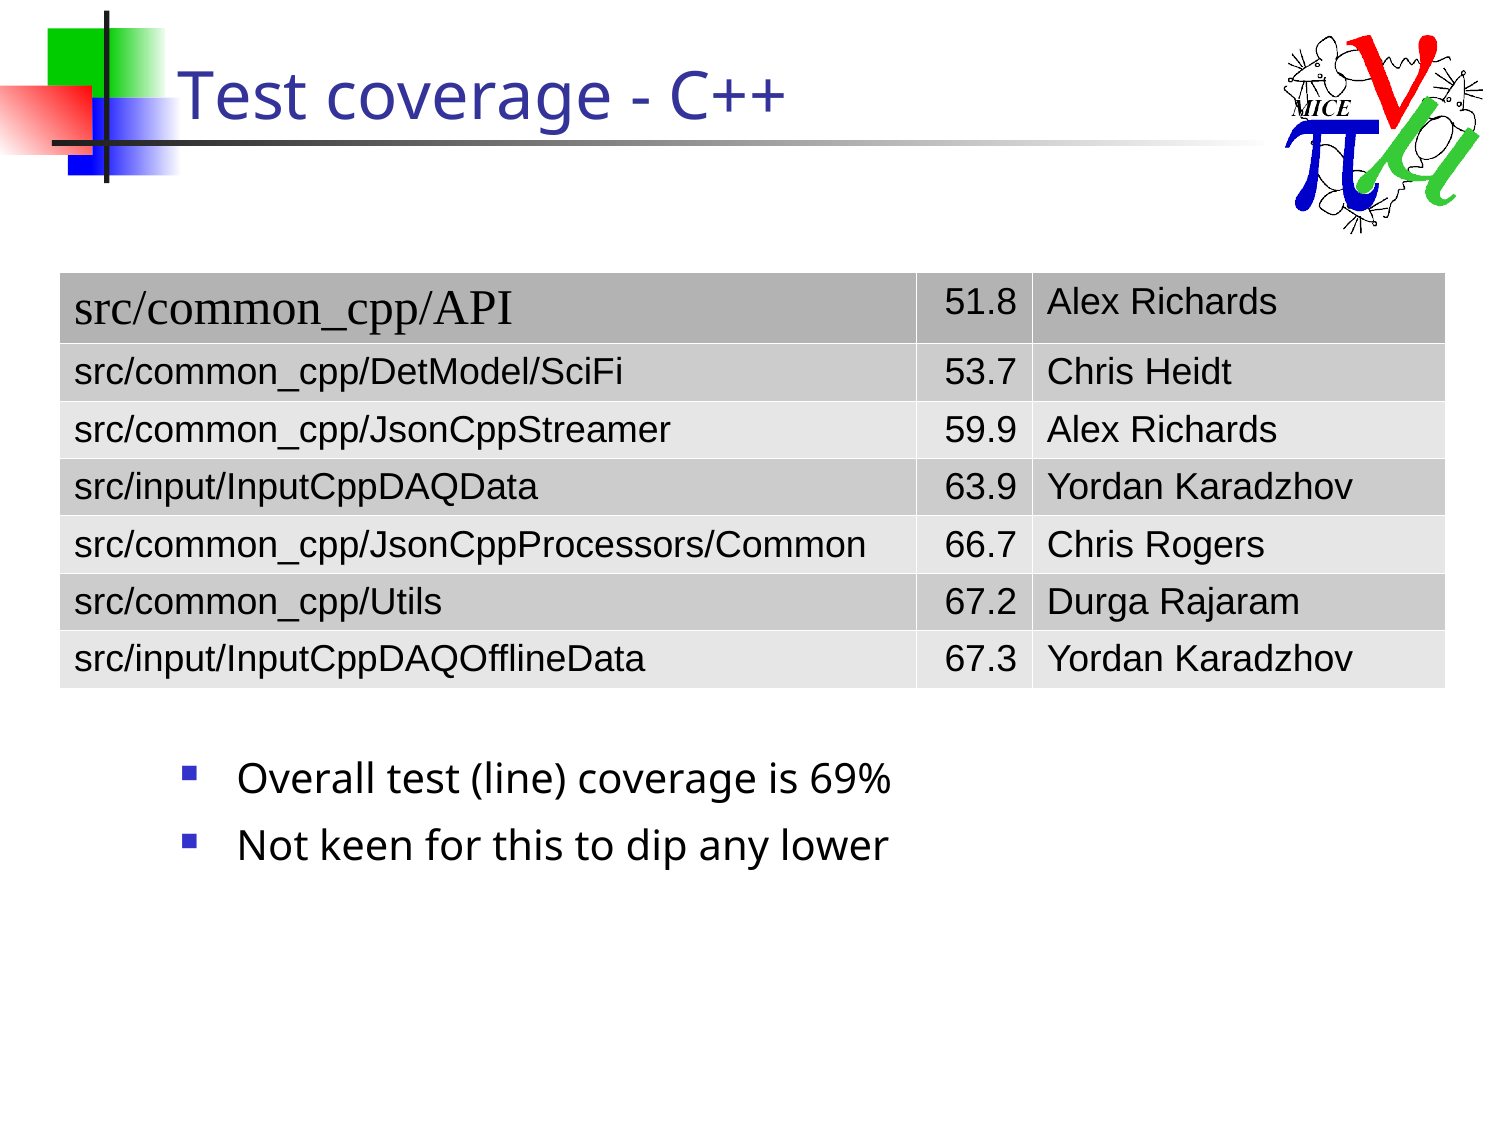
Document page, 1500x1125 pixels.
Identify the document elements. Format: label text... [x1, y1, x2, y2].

table_cell 67.3 [917, 631, 1032, 688]
picture [1264, 5, 1500, 251]
table_cell Durga Rajaram [1033, 574, 1445, 630]
table_cell Alex Richards [1033, 402, 1445, 458]
table_cell Chris Rogers [1033, 516, 1445, 573]
table_cell Yordan Karadzhov [1033, 459, 1445, 515]
table_header 51.8 [917, 273, 1032, 343]
table_header src/common_cpp/API [60, 273, 916, 343]
table_cell 53.7 [917, 344, 1032, 401]
table_cell src/common_cpp/DetModel/SciFi [60, 344, 916, 401]
table_cell Chris Heidt [1033, 344, 1445, 401]
table_cell Yordan Karadzhov [1033, 631, 1445, 688]
table_cell src/common_cpp/JsonCppStreamer [60, 402, 916, 458]
table_cell 66.7 [917, 516, 1032, 573]
table_cell src/input/InputCppDAQOfflineData [60, 631, 916, 688]
table_cell 63.9 [917, 459, 1032, 515]
table_cell 59.9 [917, 402, 1032, 458]
table_header Alex Richards [1033, 273, 1445, 343]
table_cell src/common_cpp/Utils [60, 574, 916, 630]
table_cell src/input/InputCppDAQData [60, 459, 916, 515]
table_cell 67.2 [917, 574, 1032, 630]
table_cell src/common_cpp/JsonCppProcessors/Common [60, 516, 916, 573]
title Test coverage - C++ [162, 0, 1441, 188]
list Overall test (line) coverage is 69% Not keen for this to dip any lower [165, 740, 1441, 1125]
